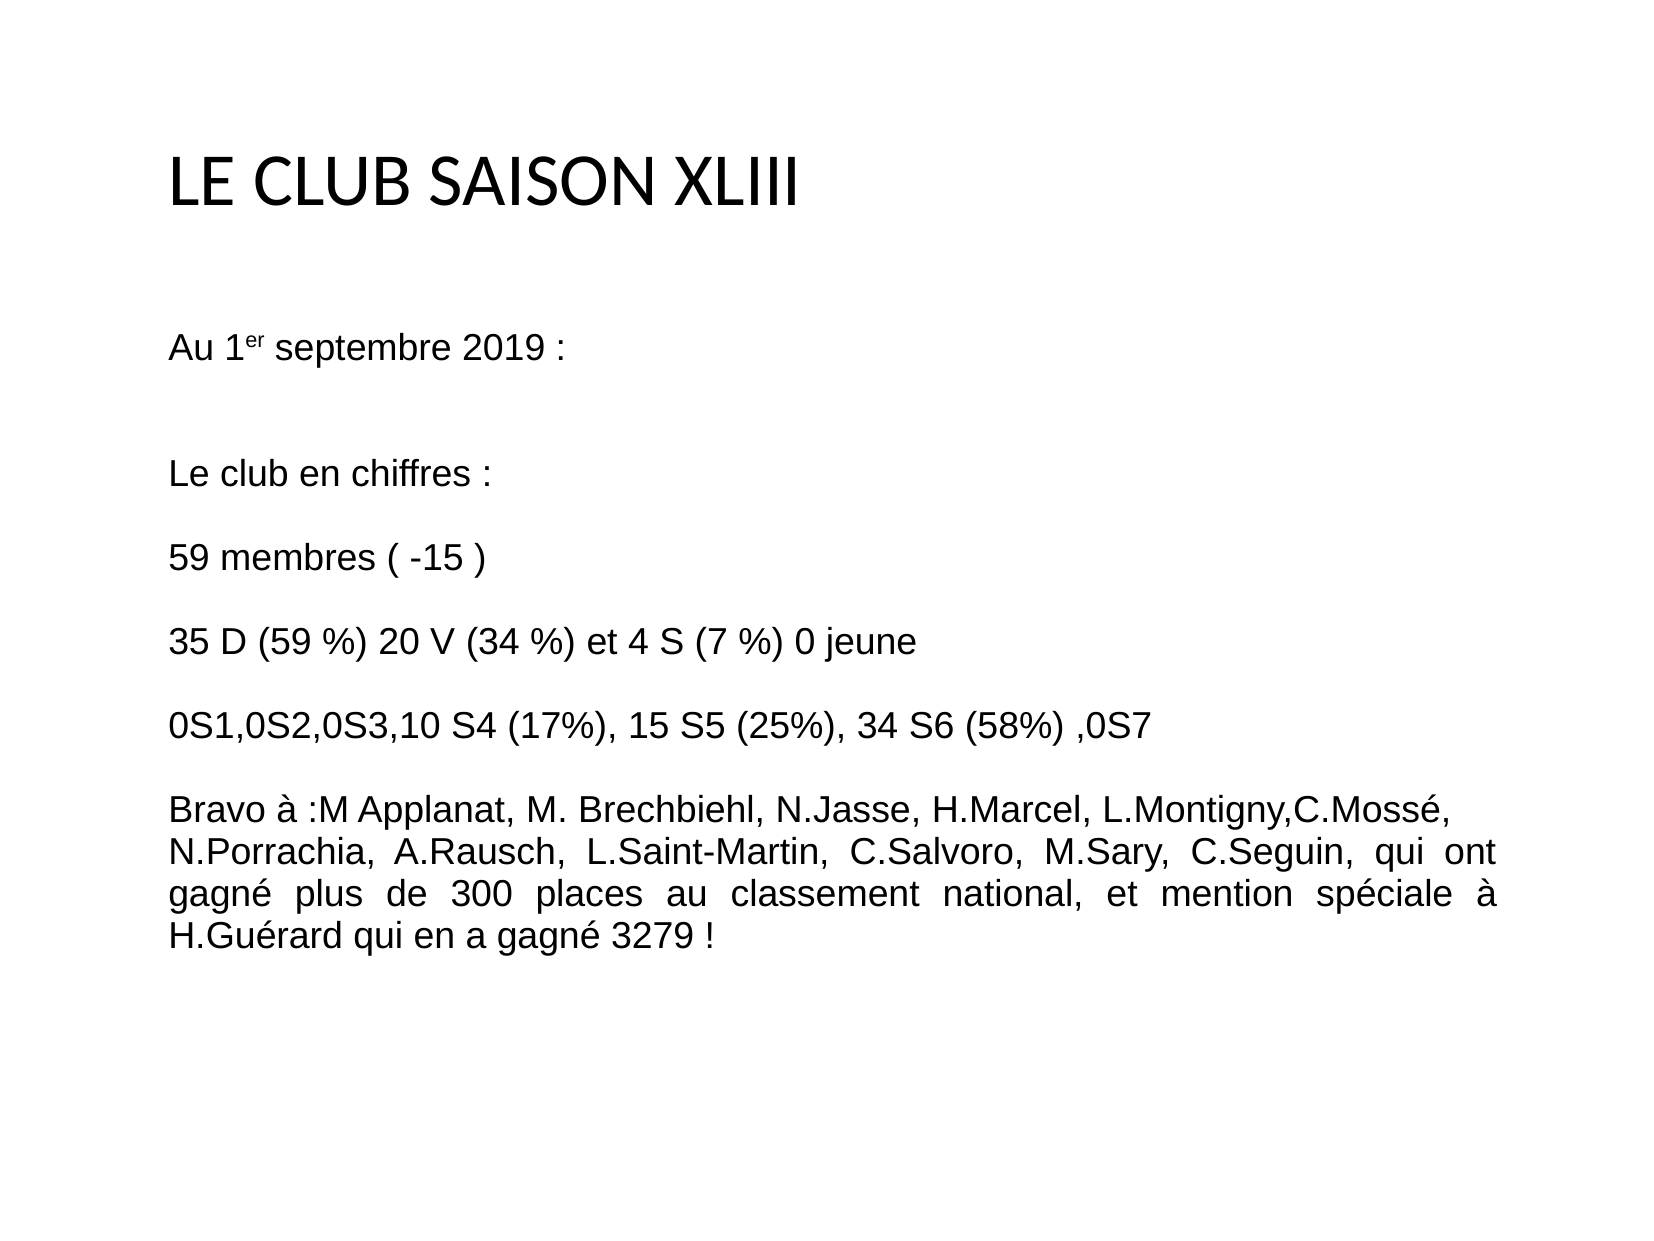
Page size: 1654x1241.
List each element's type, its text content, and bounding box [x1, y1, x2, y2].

text_box LE CLUB SAISON XLIII [153, 141, 910, 260]
text_box Au 1er septembre 2019 : Le club en chiffres : 59 membres ( -15 ) 35 D (59 %) 20 V (34 %) et 4 S (7 %) 0 jeune 0S1,0S2,0S3,10 S4 (17%), 15 S5 (25%), 34 S6 (58%) ,0S7 Bravo à :M Applanat, M. Brechbiehl, N.Jasse, H.Marcel, L.Montigny,C.Mossé, N.Porrachia, A.Rausch, L.Saint-Martin, C.Salvoro, M.Sary, C.Seguin, qui ont gagné plus de 300 places au classement national, et mention spéciale à H.Guérard qui en a gagné 3279 ! [153, 318, 1512, 1049]
